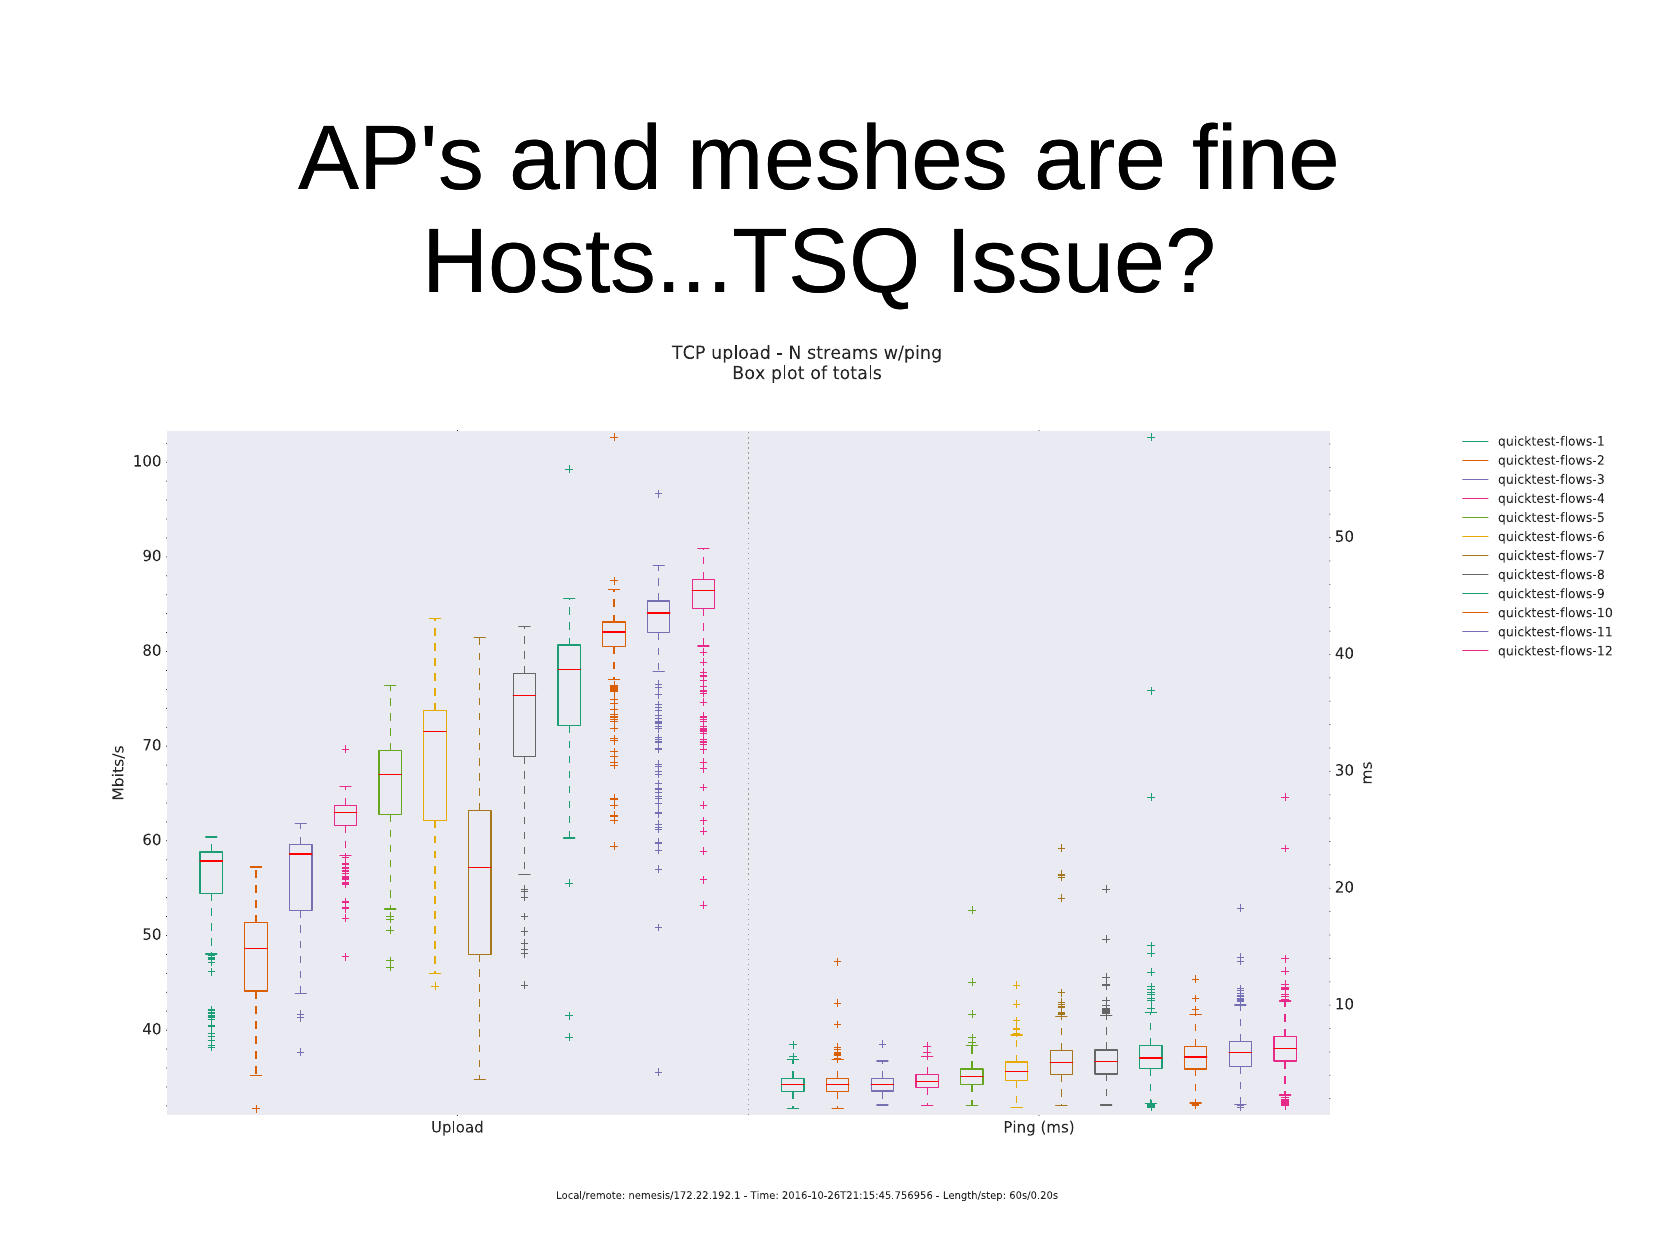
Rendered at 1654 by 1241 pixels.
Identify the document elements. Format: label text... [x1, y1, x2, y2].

picture [0, 345, 1654, 1201]
title AP's and meshes are fine Hosts...TSQ Issue? [76, 105, 1565, 313]
